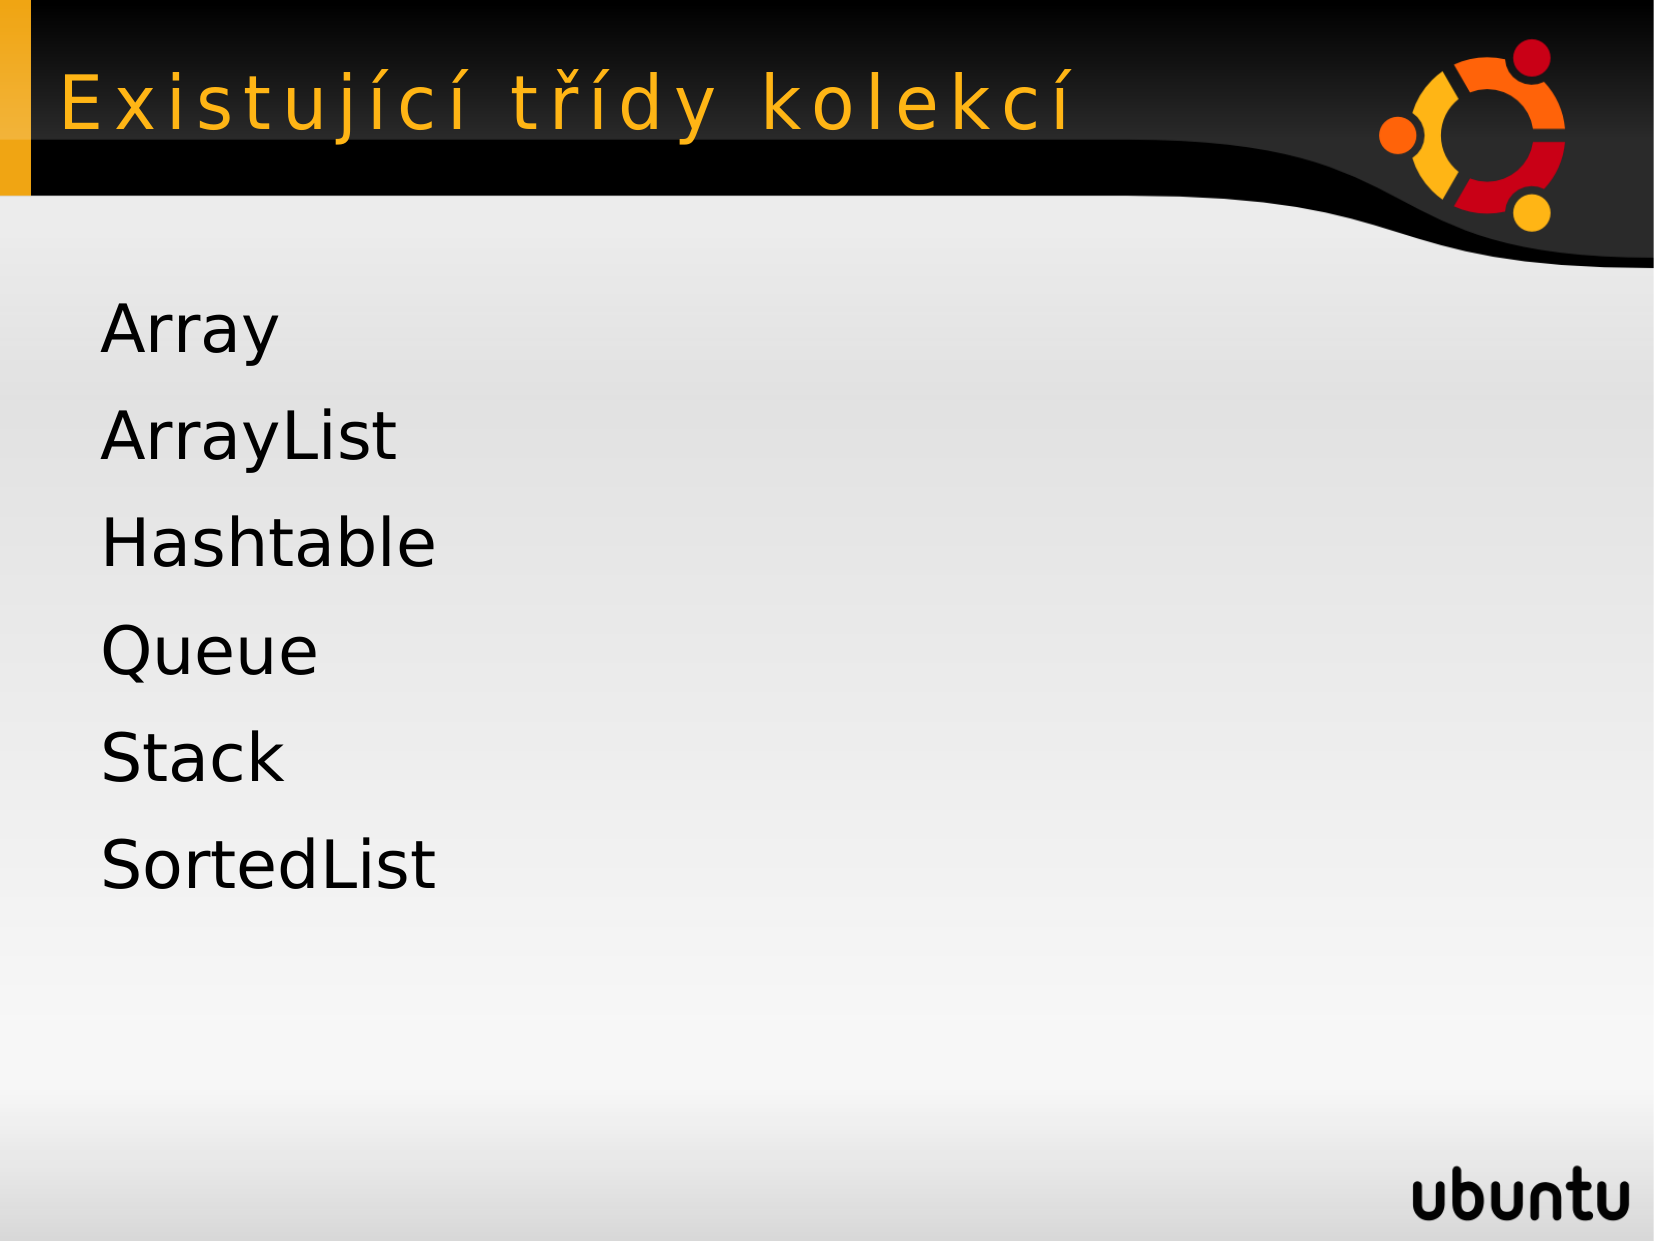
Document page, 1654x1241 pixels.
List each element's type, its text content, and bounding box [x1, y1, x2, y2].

picture [0, 0, 1654, 1241]
list Array ArrayList Hashtable Queue Stack SortedList [82, 290, 1571, 1109]
title Existující třídy kolekcí [59, 36, 1270, 171]
